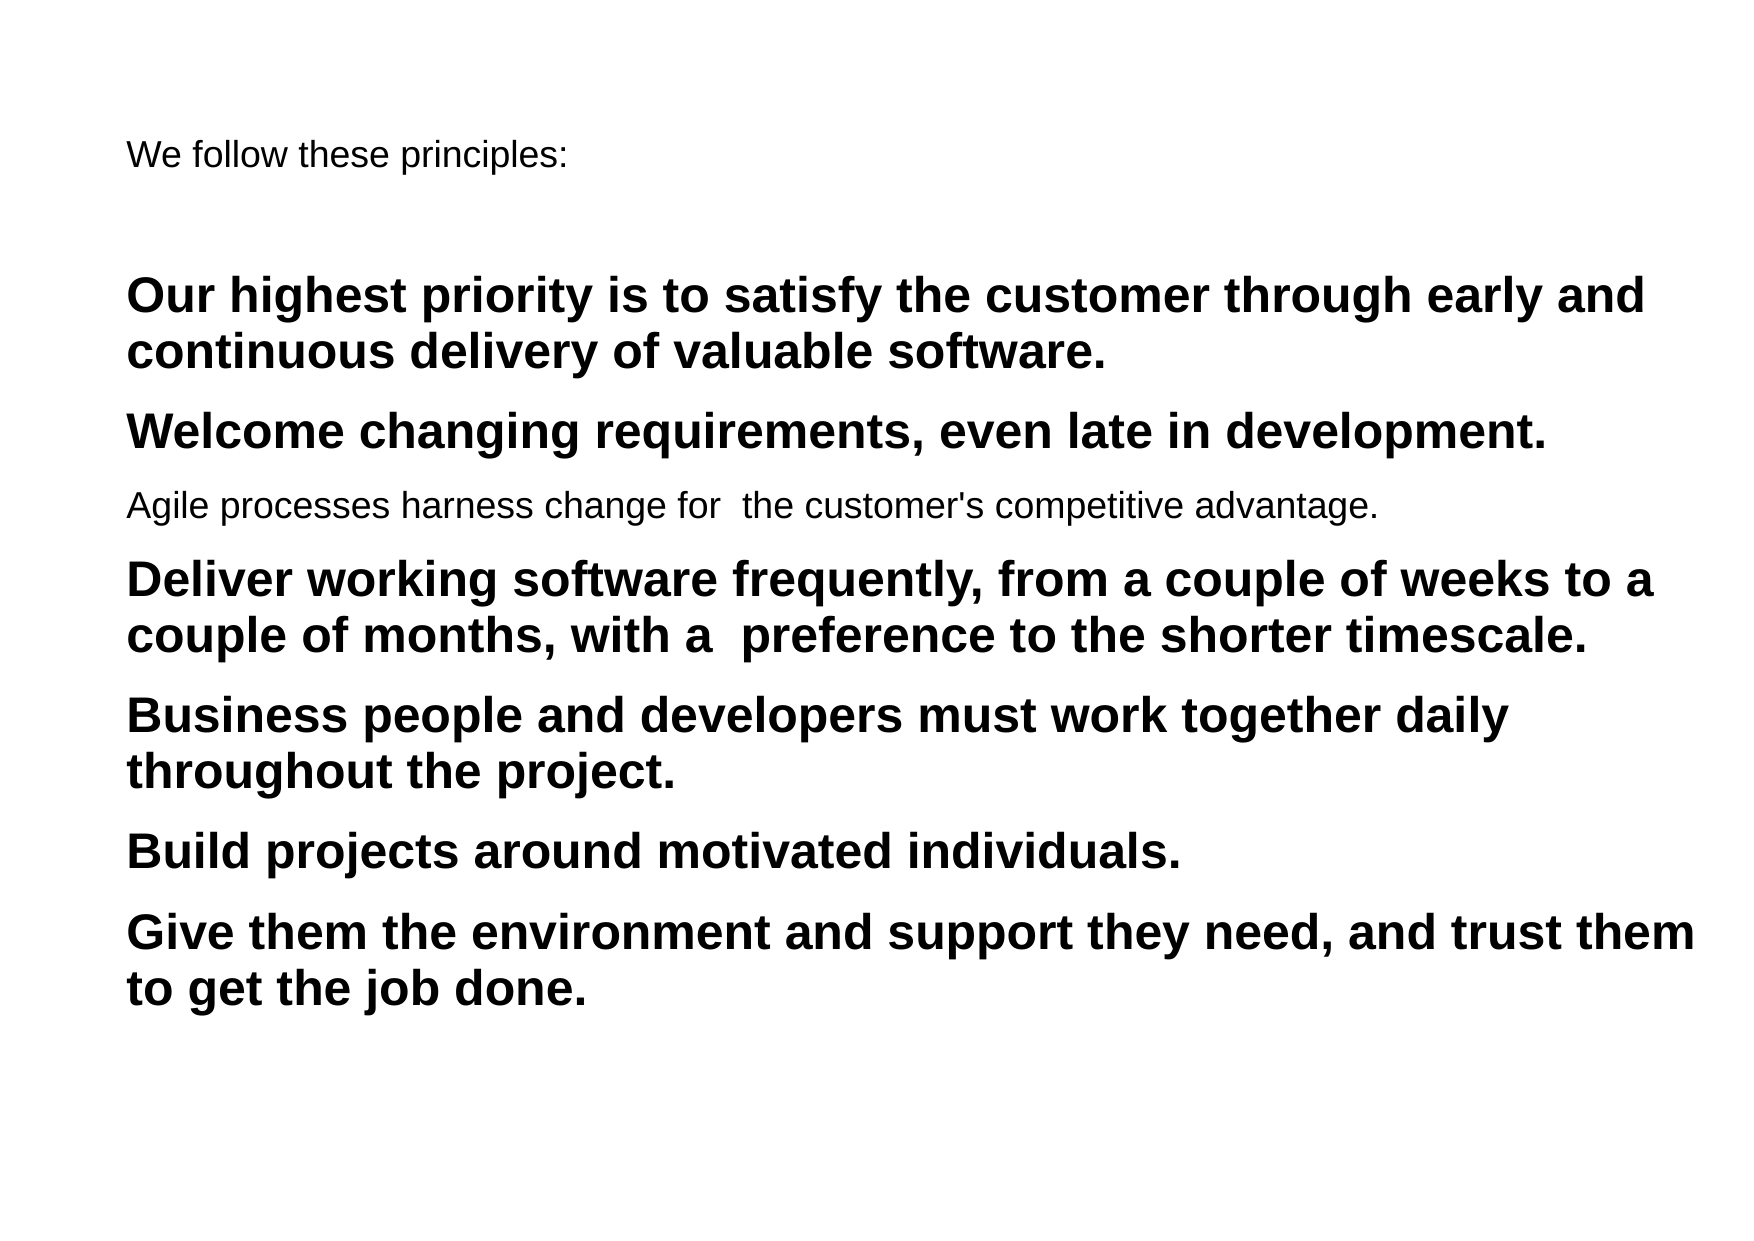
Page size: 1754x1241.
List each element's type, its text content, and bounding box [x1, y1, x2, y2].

text_box We follow these principles: Our highest priority is to satisfy the customer through early and continuous delivery of valuable software. Welcome changing requirements, even late in development. Agile processes harness change for the customer's competitive advantage. Deliver working software frequently, from a couple of weeks to a couple of months, with a preference to the shorter timescale. Business people and developers must work together daily throughout the project. Build projects around motivated individuals. Give them the environment and support they need, and trust them to get the job done. [111, 126, 1747, 1090]
